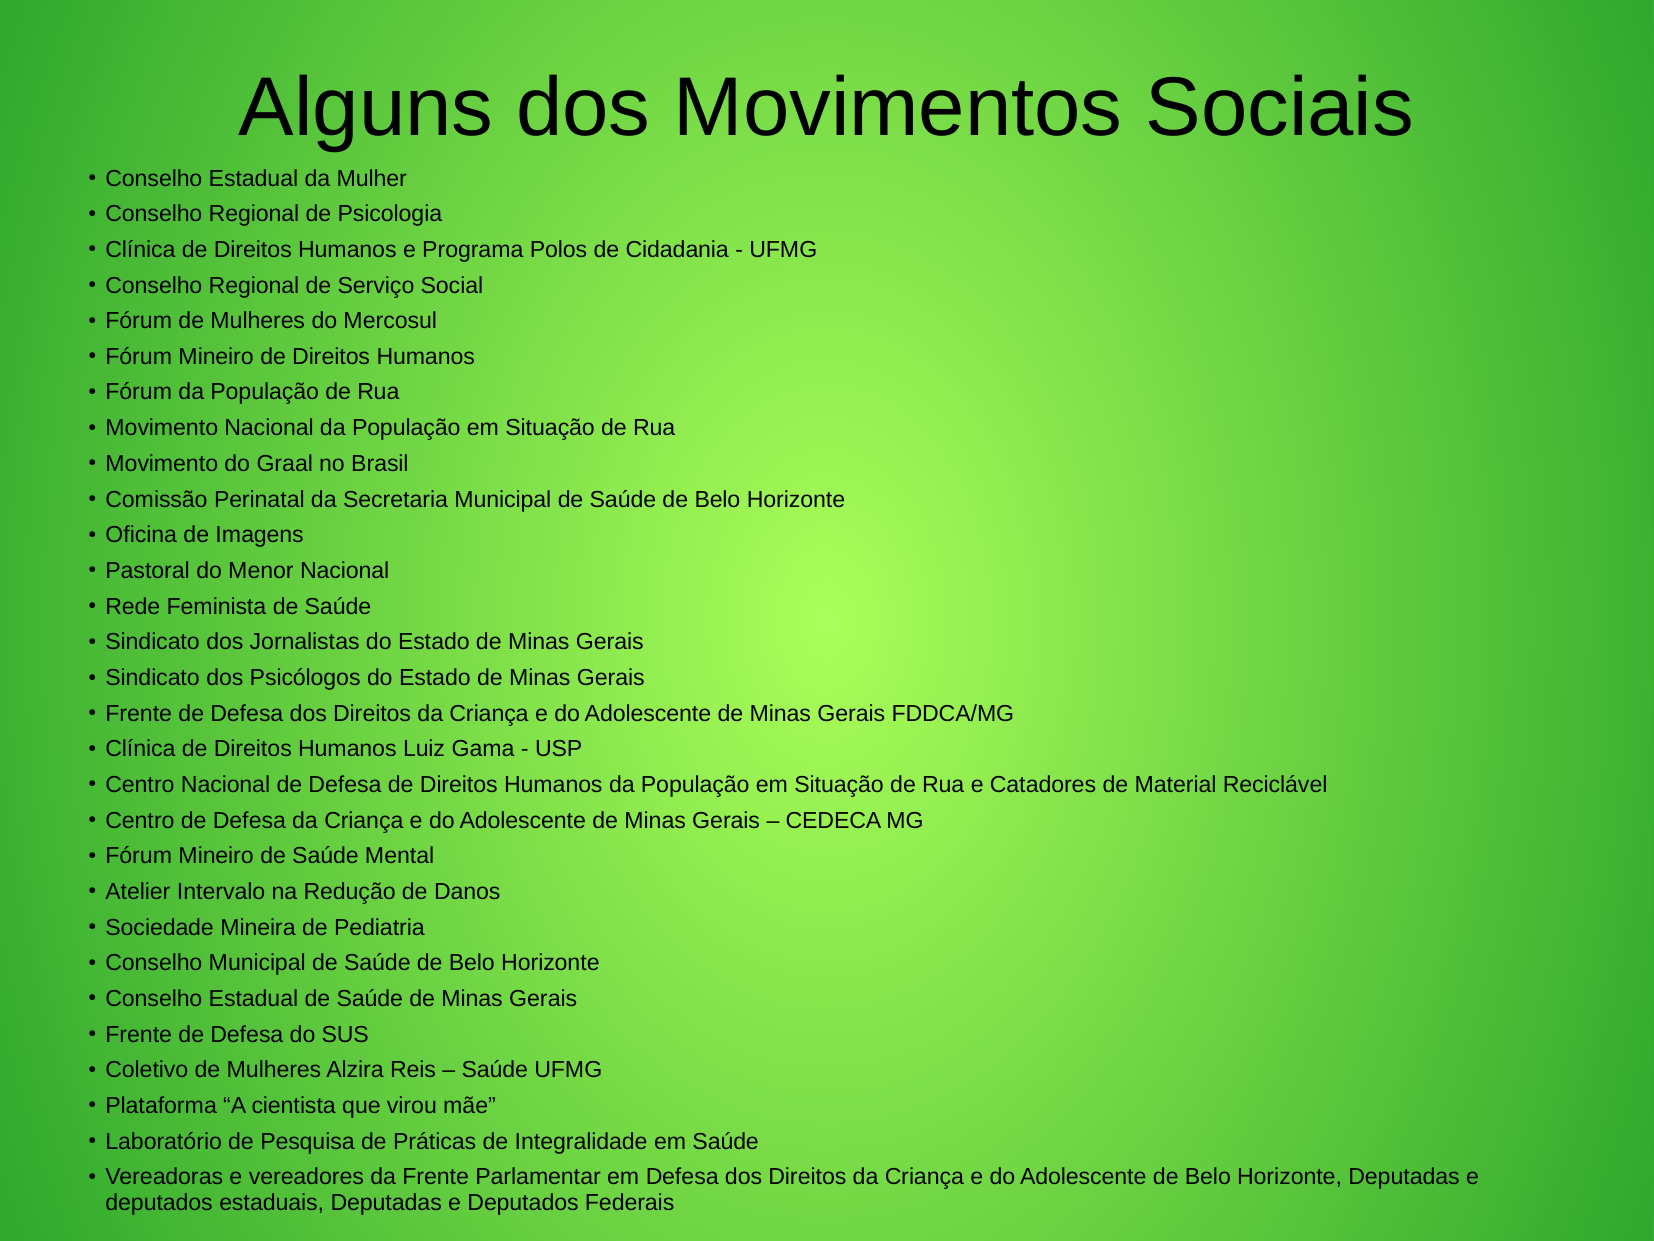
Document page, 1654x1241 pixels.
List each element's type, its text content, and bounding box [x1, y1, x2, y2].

list Conselho Estadual da Mulher Conselho Regional de Psicologia Clínica de Direitos Humanos e Programa Polos de Cidadania - UFMG Conselho Regional de Serviço Social Fórum de Mulheres do Mercosul Fórum Mineiro de Direitos Humanos Fórum da População de Rua Movimento Nacional da População em Situação de Rua Movimento do Graal no Brasil Comissão Perinatal da Secretaria Municipal de Saúde de Belo Horizonte Oficina de Imagens Pastoral do Menor Nacional Rede Feminista de Saúde Sindicato dos Jornalistas do Estado de Minas Gerais Sindicato dos Psicólogos do Estado de Minas Gerais Frente de Defesa dos Direitos da Criança e do Adolescente de Minas Gerais FDDCA/MG Clínica de Direitos Humanos Luiz Gama - USP Centro Nacional de Defesa de Direitos Humanos da População em Situação de Rua e Catadores de Material Reciclável Centro de Defesa da Criança e do Adolescente de Minas Gerais – CEDECA MG Fórum Mineiro de Saúde Mental Atelier Intervalo na Redução de Danos Sociedade Mineira de Pediatria Conselho Municipal de Saúde de Belo Horizonte Conselho Estadual de Saúde de Minas Gerais Frente de Defesa do SUS Coletivo de Mulheres Alzira Reis – Saúde UFMG Plataforma “A cientista que virou mãe” Laboratório de Pesquisa de Práticas de Integralidade em Saúde Vereadoras e vereadores da Frente Parlamentar em Defesa dos Direitos da Criança e do Adolescente de Belo Horizonte, Deputadas e deputados estaduais, Deputadas e Deputados Federais [82, 165, 1571, 1241]
title Alguns dos Movimentos Sociais [82, 47, 1571, 165]
